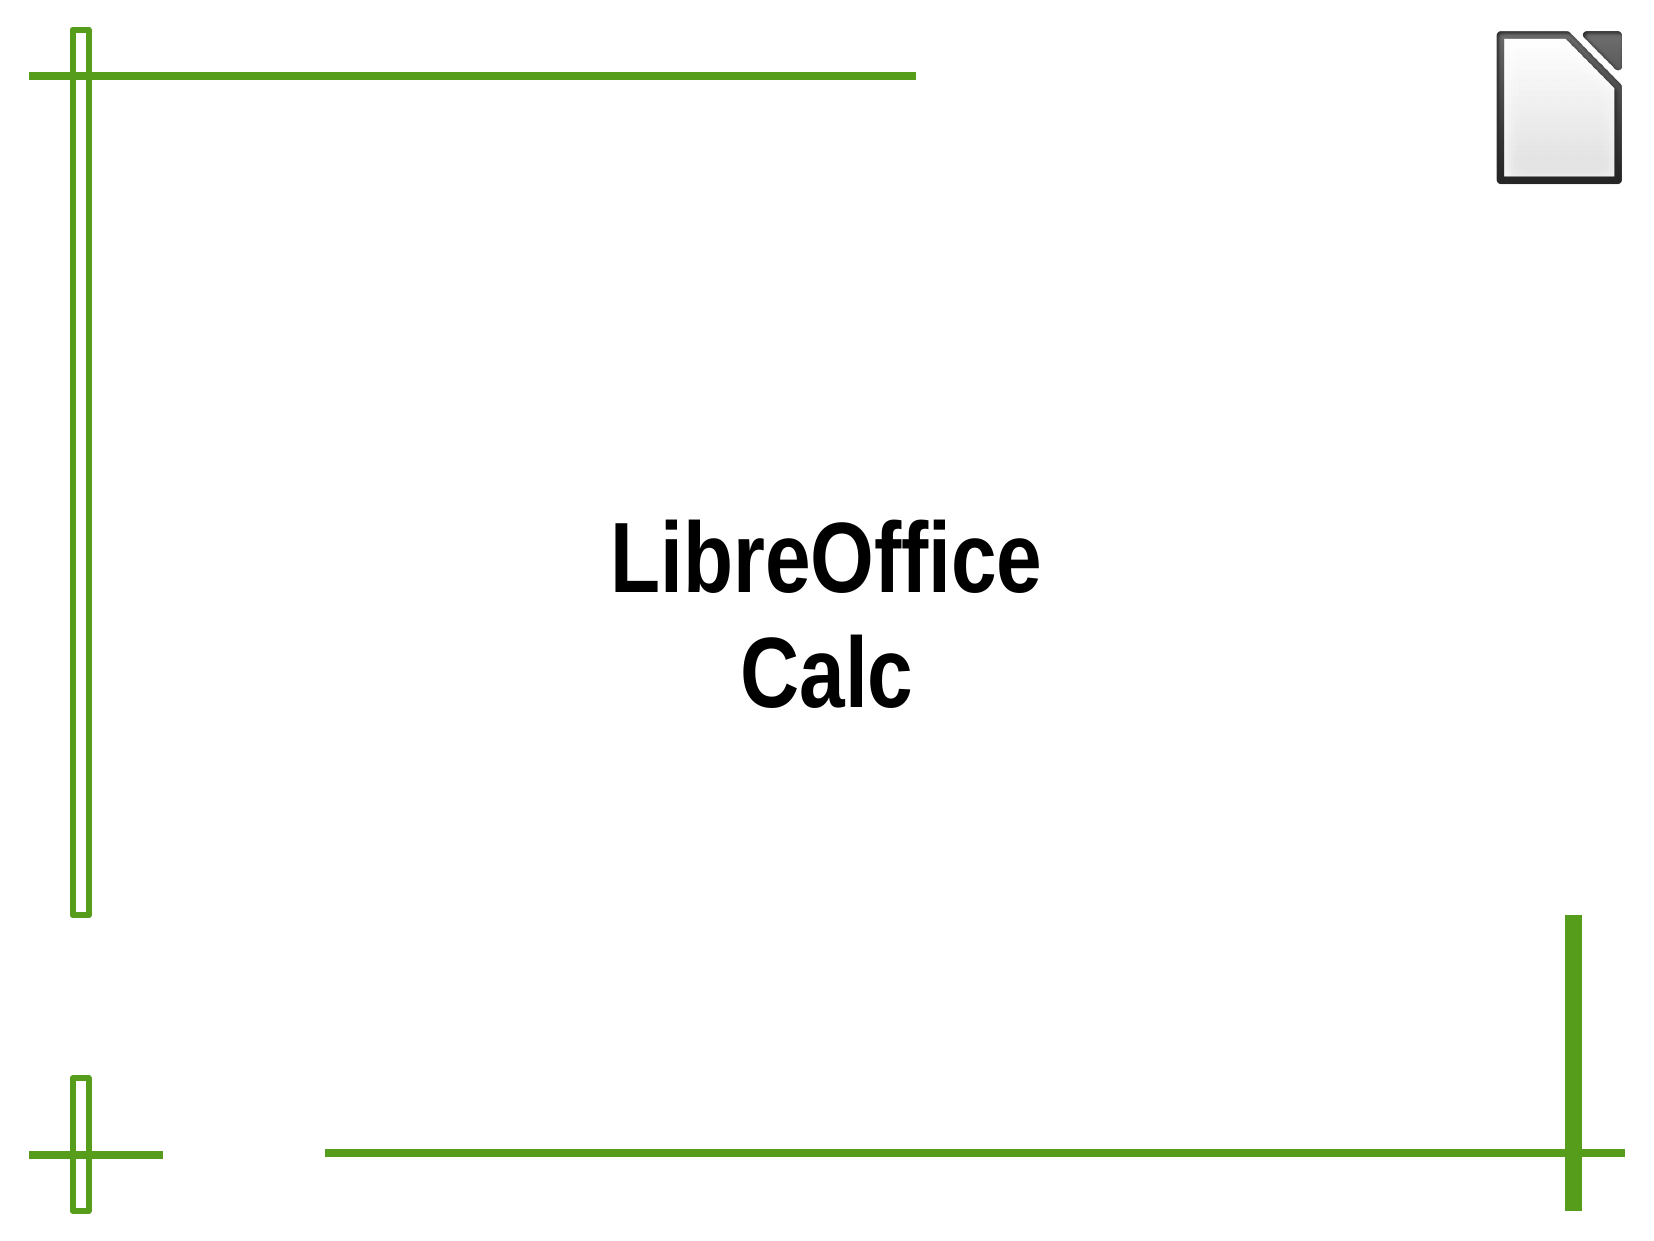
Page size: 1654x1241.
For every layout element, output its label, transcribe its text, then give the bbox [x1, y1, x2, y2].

picture [1494, 29, 1624, 186]
subtitle LibreOffice Calc [118, 118, 1536, 1111]
